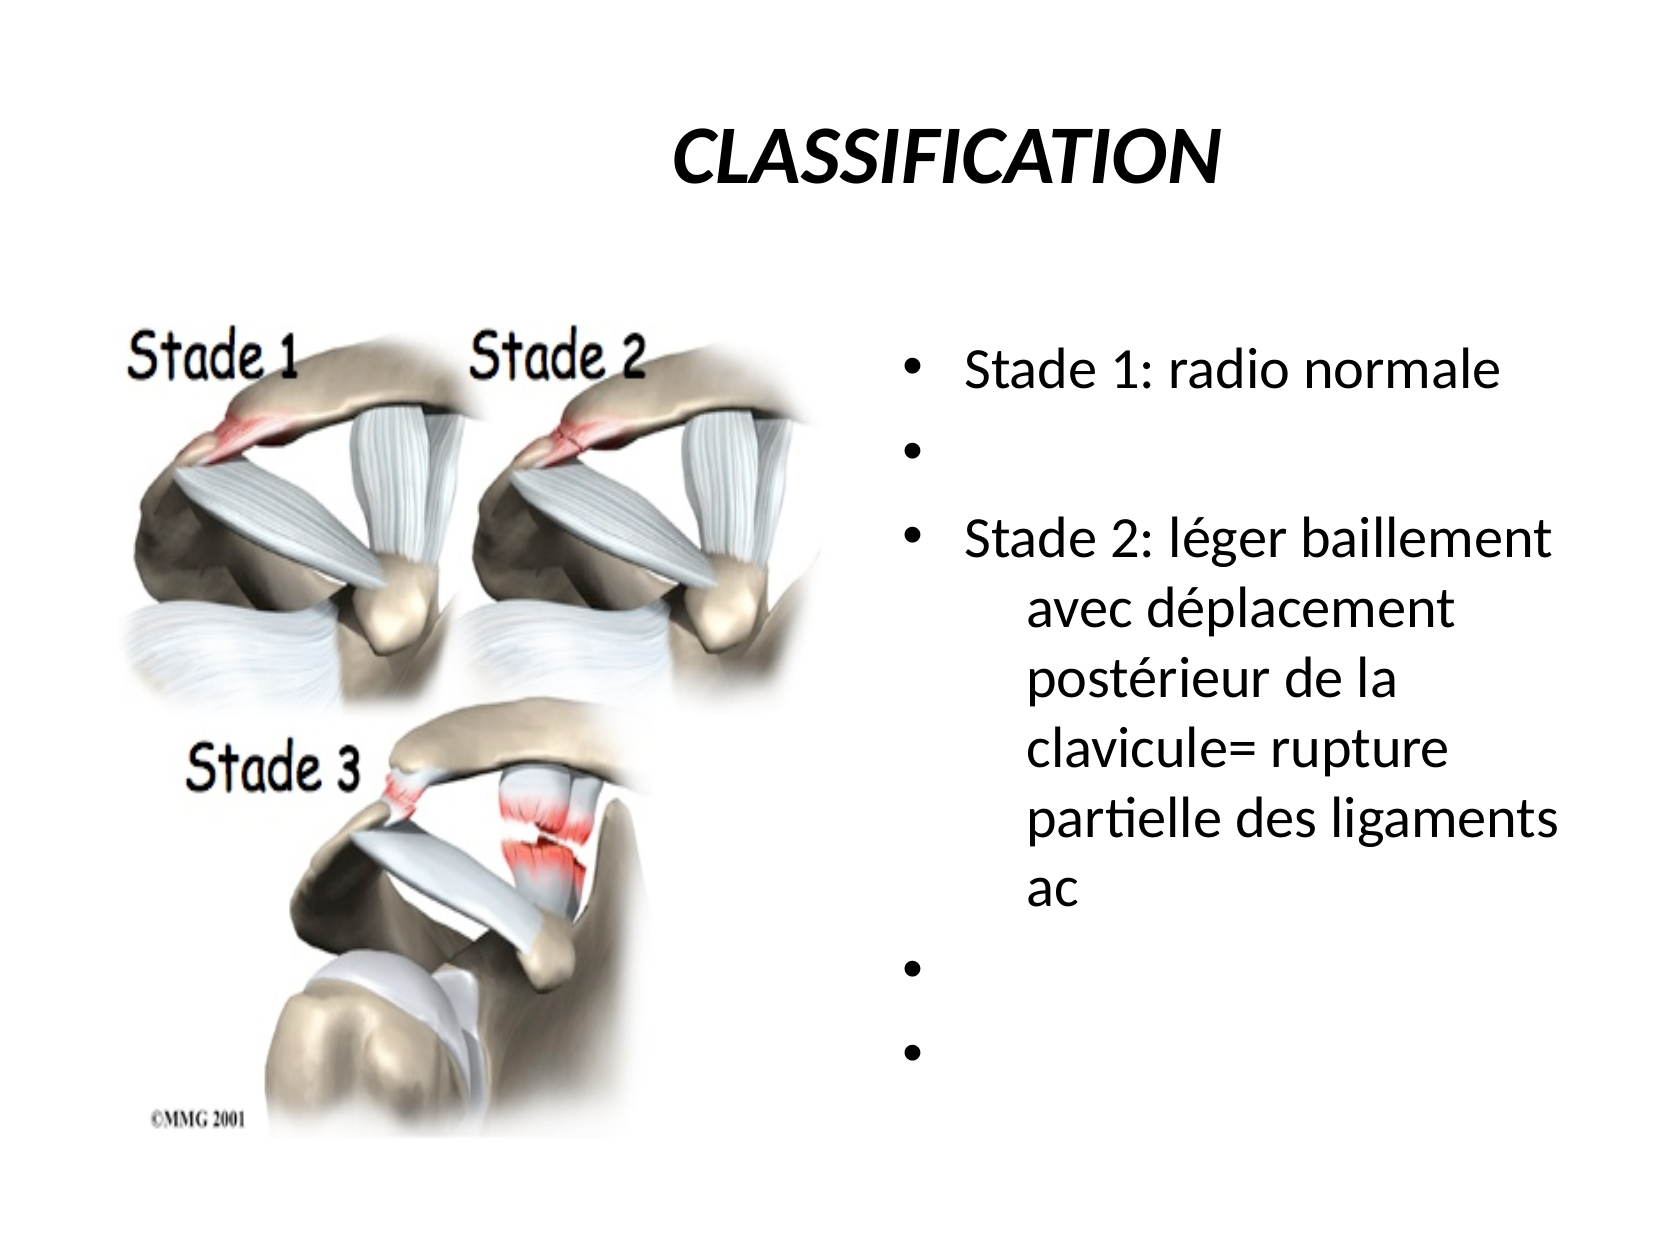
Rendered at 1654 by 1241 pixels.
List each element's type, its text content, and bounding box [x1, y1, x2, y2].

title CLASSIFICATION [241, 53, 1654, 247]
list Stade 1: radio normale Stade 2: léger baillement avec déplacement postérieur de la clavicule= rupture partielle des ligaments ac [885, 322, 1595, 975]
picture [118, 324, 827, 1141]
